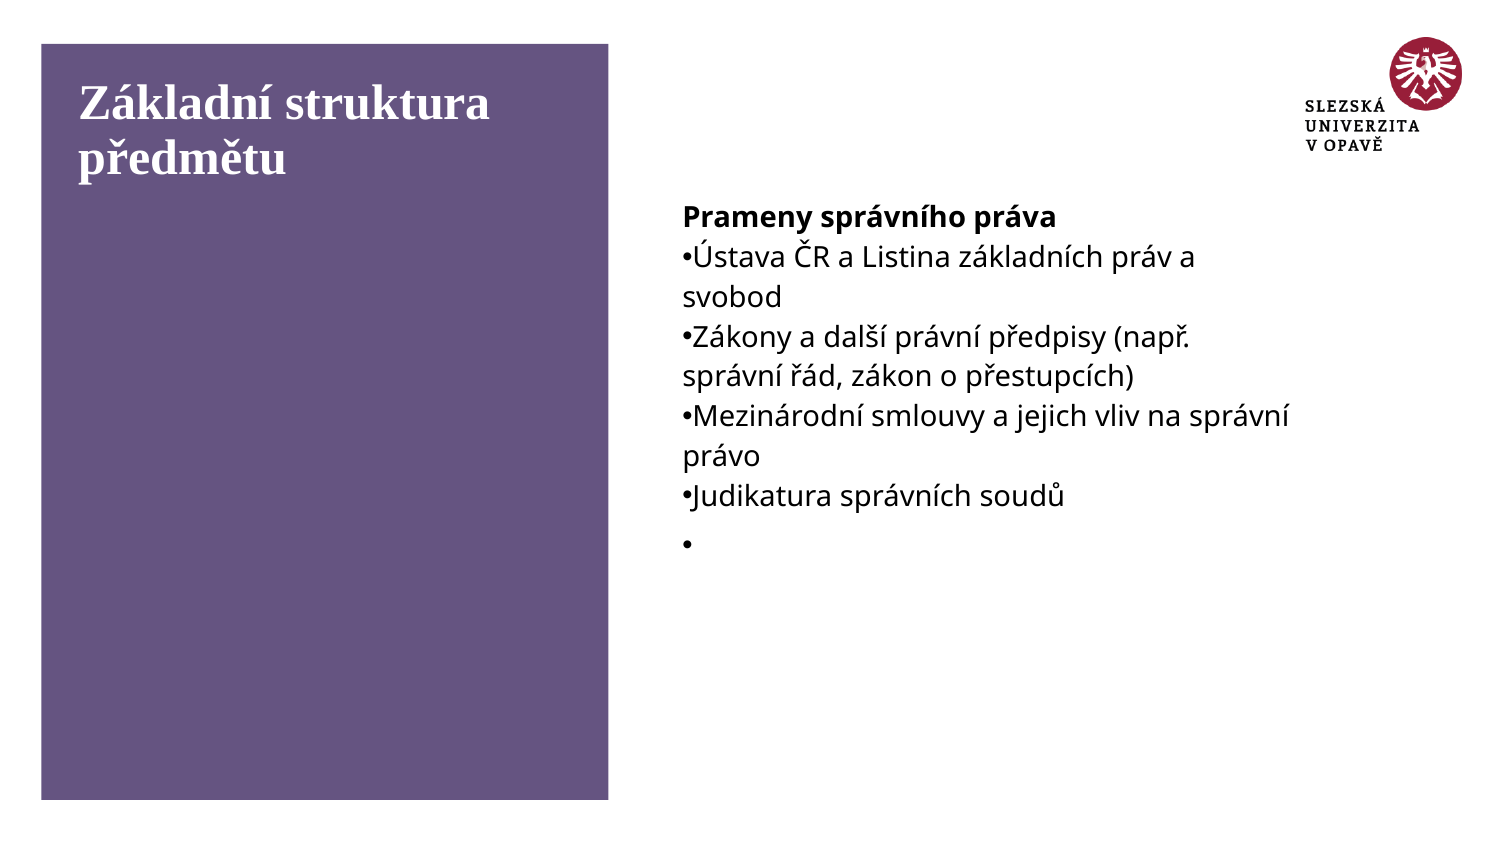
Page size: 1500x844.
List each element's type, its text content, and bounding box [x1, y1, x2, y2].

text_box [41, 43, 609, 800]
text_box Prameny správního práva Ústava ČR a Listina základních práv a svobod Zákony a další právní předpisy (např. správní řád, zákon o přestupcích) Mezinárodní smlouvy a jejich vliv na správní právo Judikatura správních soudů [667, 189, 1306, 780]
picture [1305, 37, 1462, 151]
text_box Základní struktura předmětu [63, 67, 586, 399]
